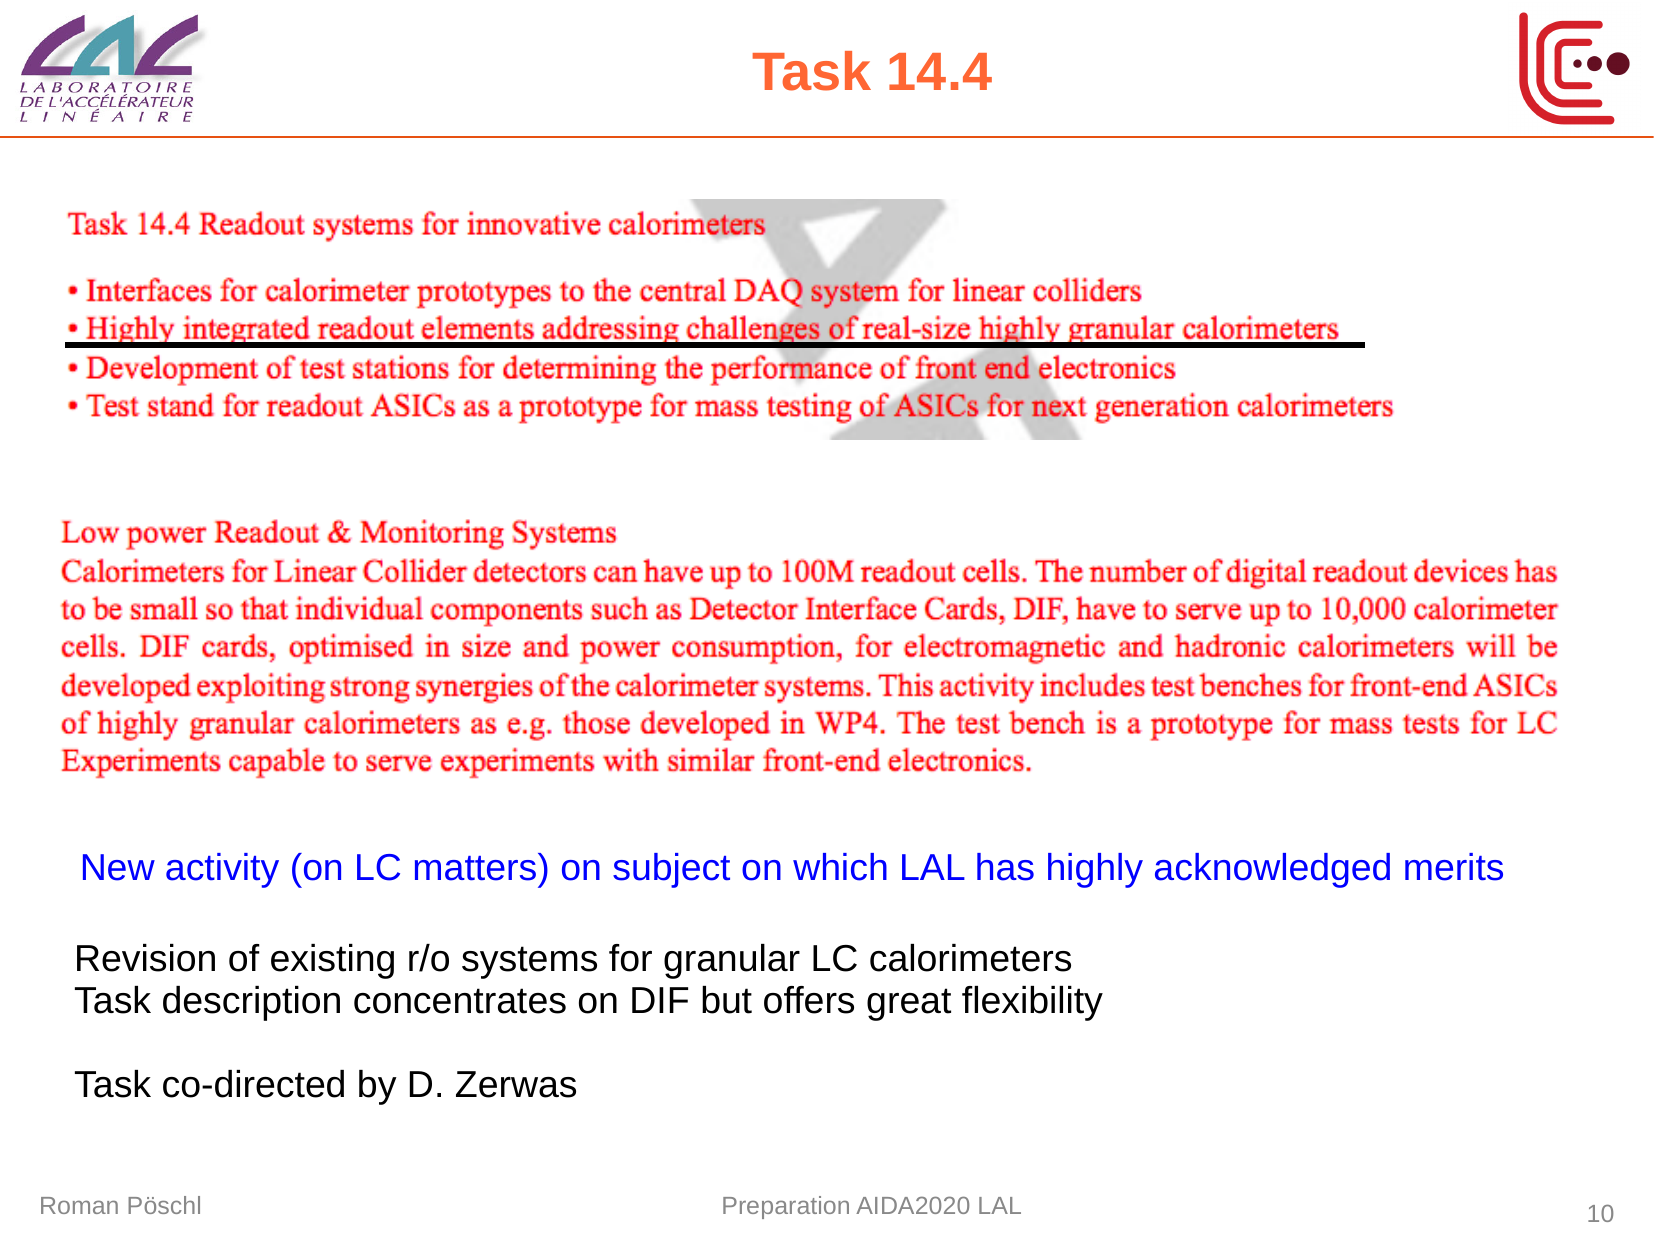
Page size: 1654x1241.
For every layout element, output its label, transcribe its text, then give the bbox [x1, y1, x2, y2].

picture [15, 10, 211, 125]
text_box Revision of existing r/o systems for granular LC calorimeters Task description concentrates on DIF but offers great flexibility Task co-directed by D. Zerwas [59, 930, 1126, 1113]
title Task 14.4 [128, 29, 1617, 113]
text_box New activity (on LC matters) on subject on which LAL has highly acknowledged merits [65, 839, 1525, 897]
picture [65, 199, 1552, 440]
picture [1508, 2, 1641, 135]
picture [50, 502, 1568, 791]
